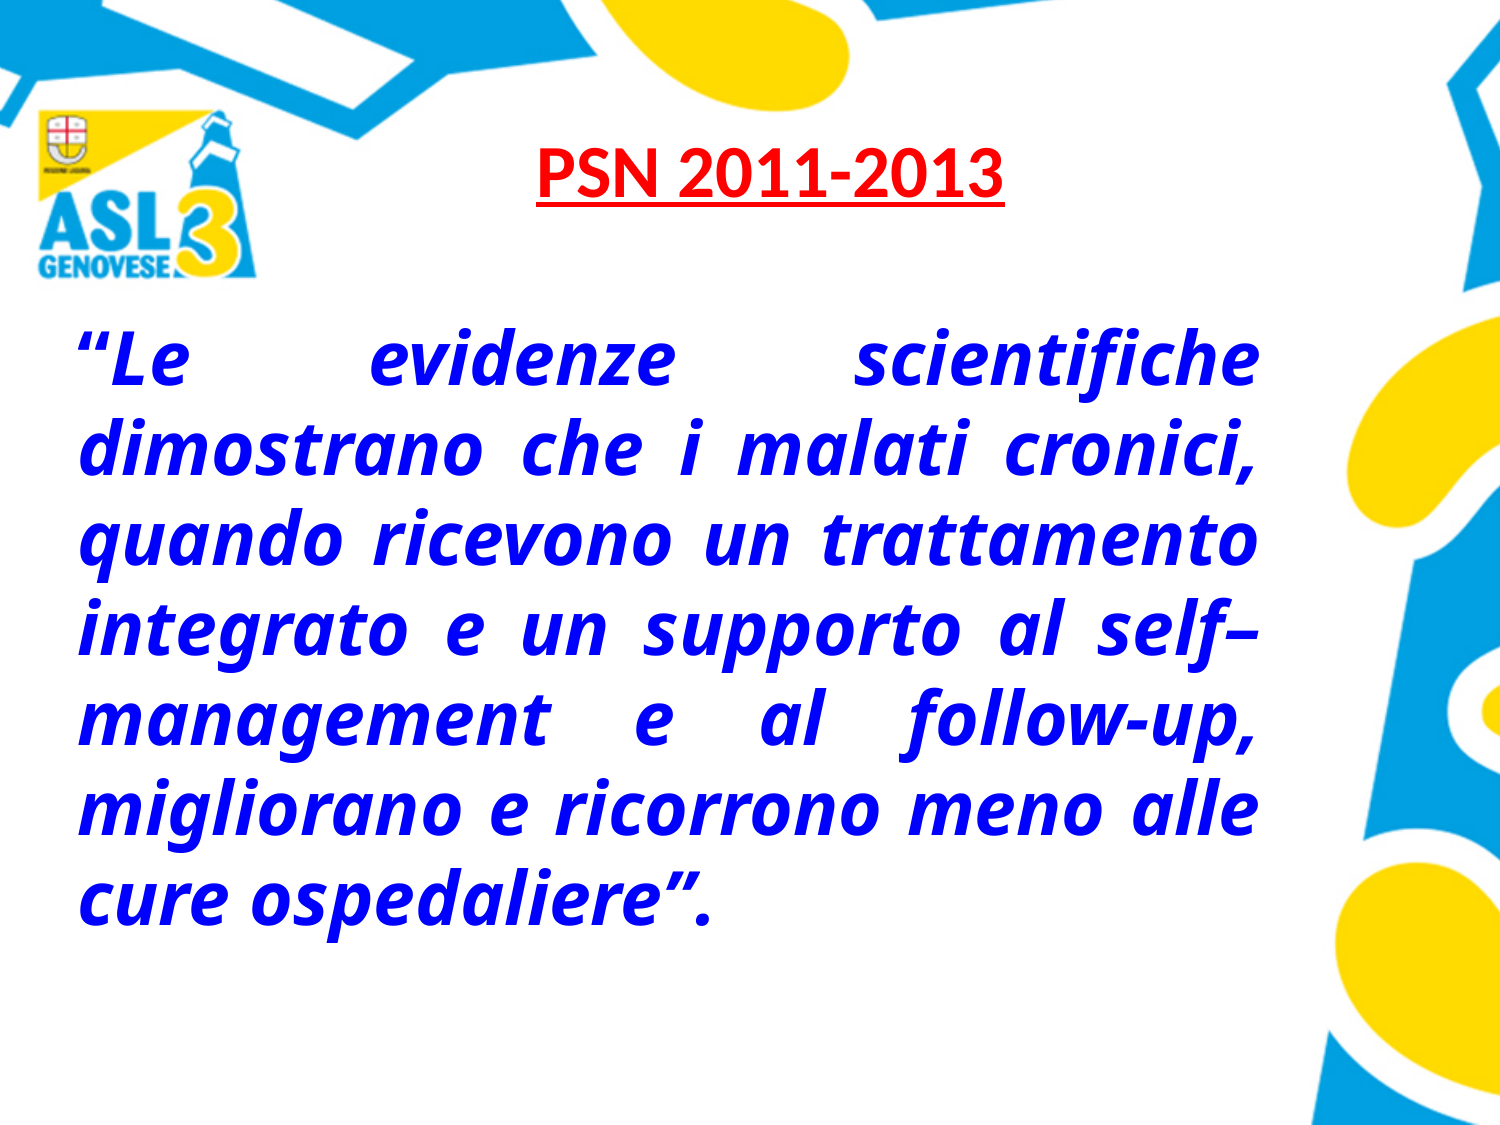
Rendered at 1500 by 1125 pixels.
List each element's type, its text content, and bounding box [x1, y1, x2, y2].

text_box PSN 2011-2013 [337, 115, 1204, 220]
text_box “Le evidenze scientifiche dimostrano che i malati cronici, quando ricevono un trattamento integrato e un supporto al self–management e al follow-up, migliorano e ricorrono meno alle cure ospedaliere”. [62, 303, 1350, 955]
